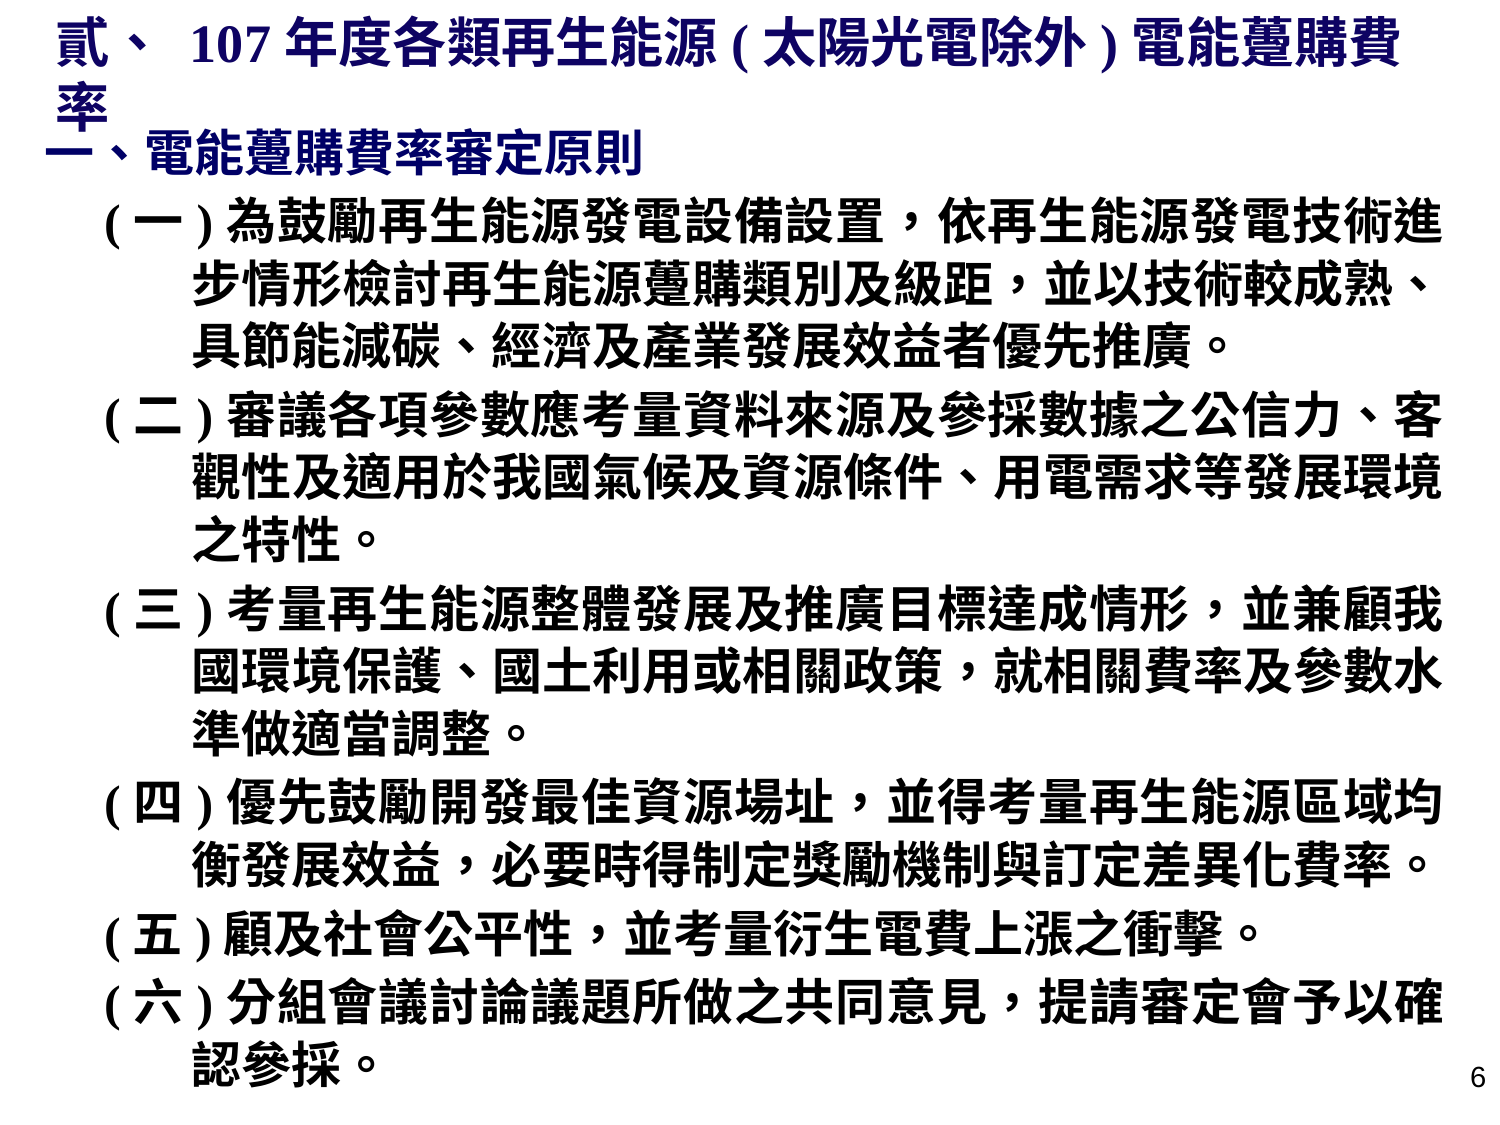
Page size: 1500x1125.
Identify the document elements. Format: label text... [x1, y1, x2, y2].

text_box 一、電能躉購費率審定原則 (一)為鼓勵再生能源發電設備設置，依再生能源發電技術進步情形檢討再生能源躉購類別及級距，並以技術較成熟、具節能減碳、經濟及產業發展效益者優先推廣。 (二)審議各項參數應考量資料來源及參採數據之公信力、客觀性及適用於我國氣候及資源條件、用電需求等發展環境之特性。 (三)考量再生能源整體發展及推廣目標達成情形，並兼顧我國環境保護、國土利用或相關政策，就相關費率及參數水準做適當調整。 (四)優先鼓勵開發最佳資源場址，並得考量再生能源區域均衡發展效益，必要時得制定獎勵機制與訂定差異化費率。 (五)顧及社會公平性，並考量衍生電費上漲之衝擊。 (六)分組會議討論議題所做之共同意見，提請審定會予以確認參採。 [29, 113, 1459, 1101]
slide_number <編號> [1305, 1051, 1500, 1125]
text_box 貳、 107年度各類再生能源(太陽光電除外)電能躉購費率 [41, 1, 1459, 167]
